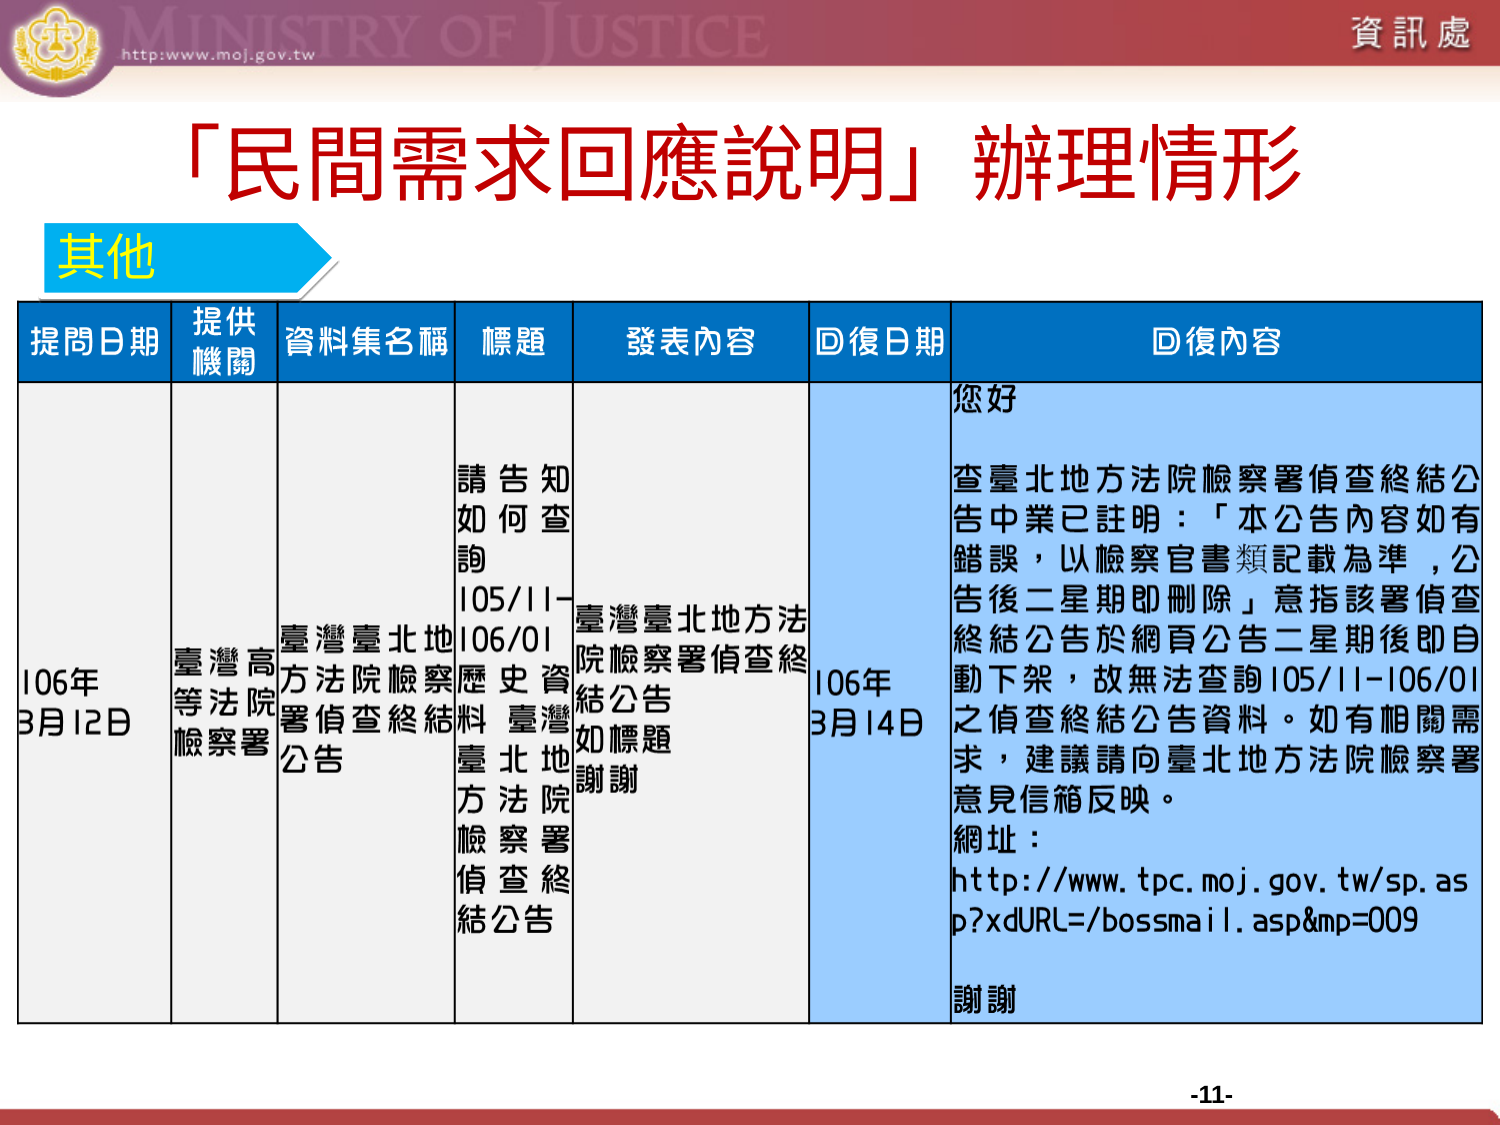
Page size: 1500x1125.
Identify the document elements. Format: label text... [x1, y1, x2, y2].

text_box 其他 [41, 217, 526, 294]
text_box 「民間需求回應說明」辦理情形 [123, 103, 1333, 220]
text_box -11- [1175, 1070, 1488, 1109]
picture [17, 291, 1483, 1045]
